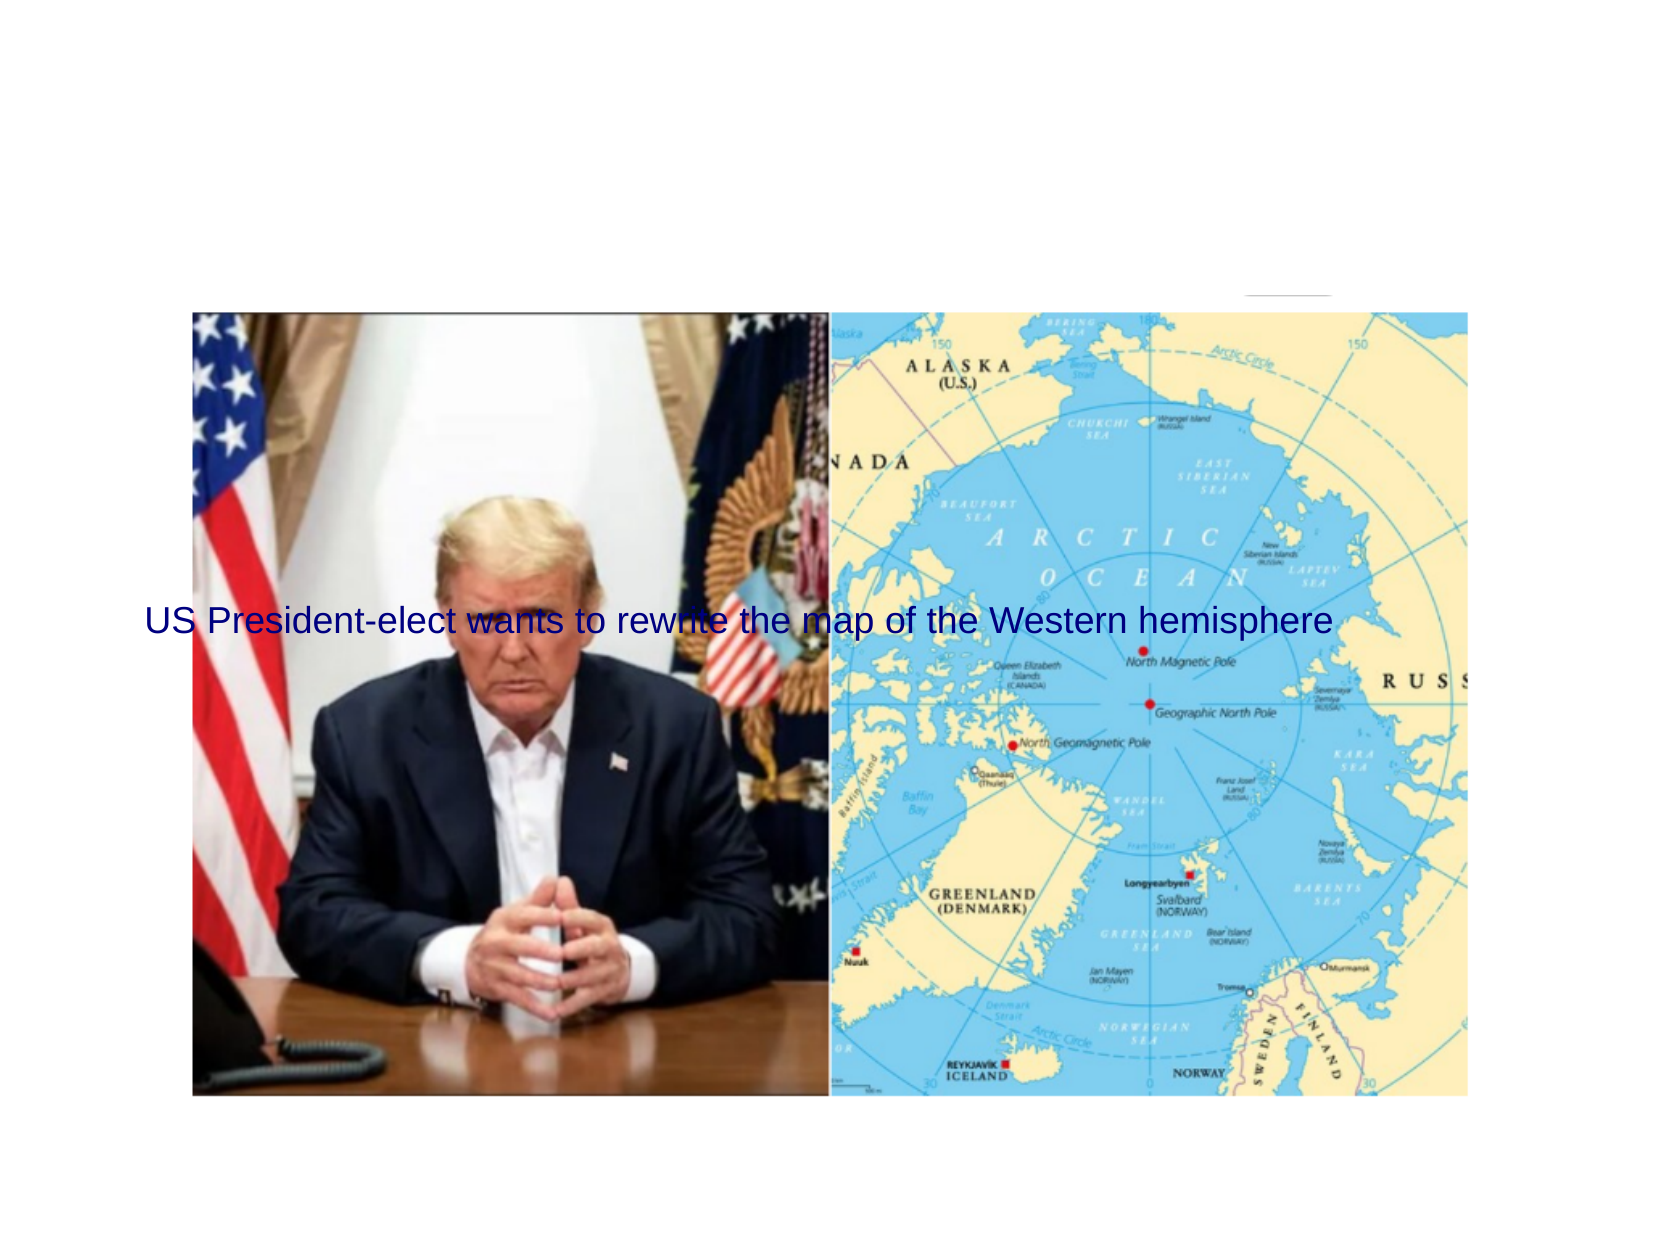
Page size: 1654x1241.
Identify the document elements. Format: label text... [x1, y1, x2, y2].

picture [188, 663, 1489, 1114]
text_box US President-elect wants to rewrite the map of the Western hemisphere [129, 592, 1561, 663]
picture [188, 295, 1489, 592]
